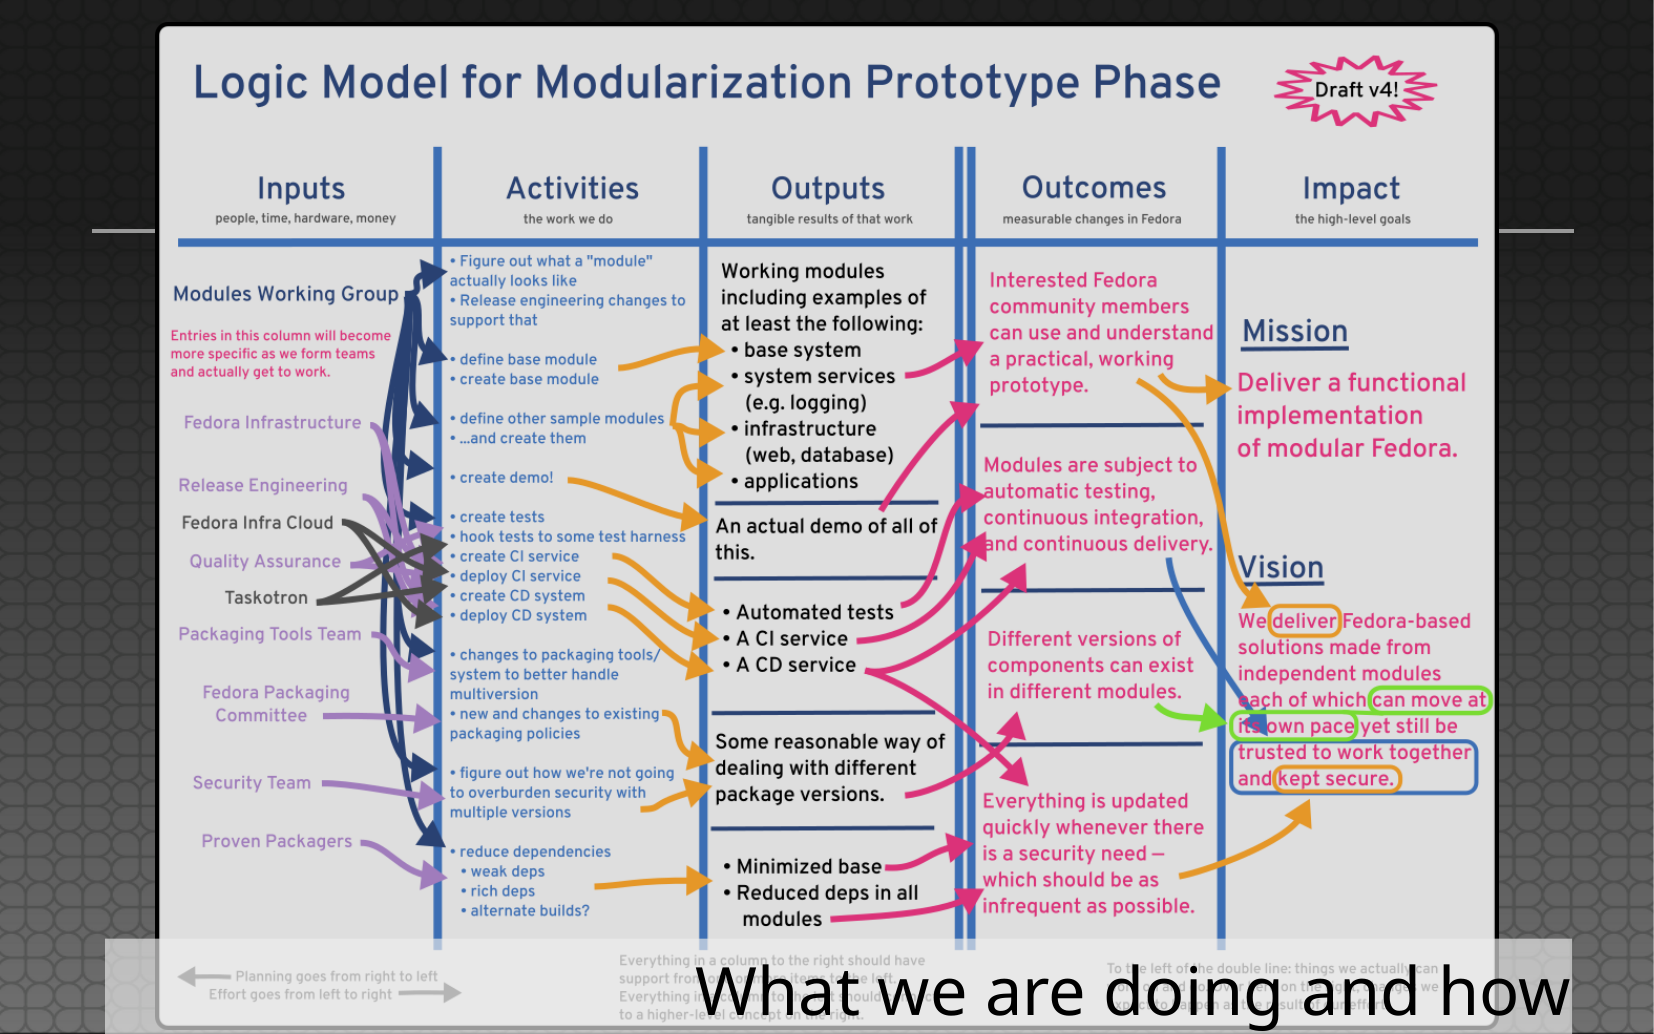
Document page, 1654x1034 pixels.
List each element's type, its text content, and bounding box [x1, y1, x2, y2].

list What we are doing and how [105, 938, 1573, 1034]
picture [0, 0, 1654, 1034]
